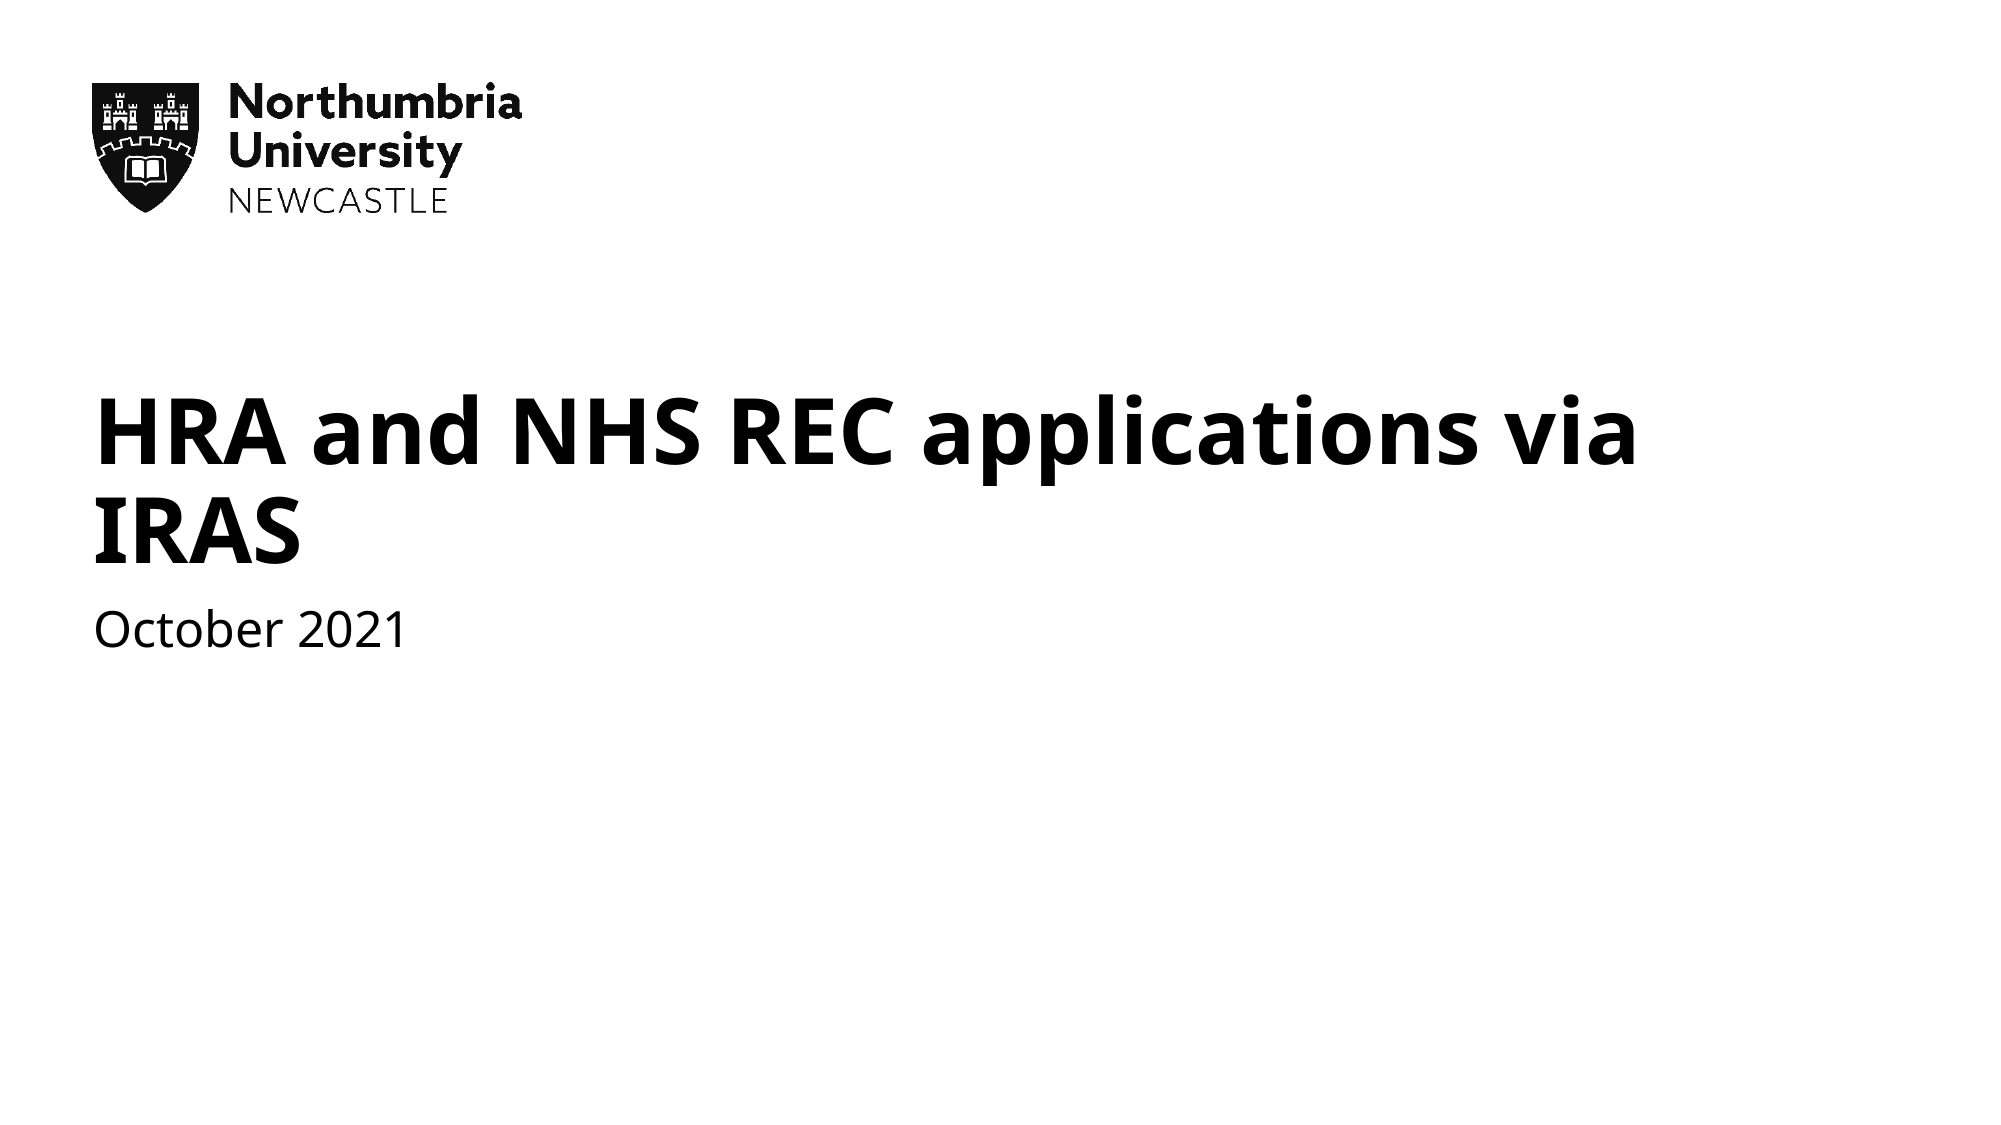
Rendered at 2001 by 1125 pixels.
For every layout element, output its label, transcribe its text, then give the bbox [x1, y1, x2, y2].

title HRA and NHS REC applications via IRAS [78, 357, 1691, 591]
subtitle October 2021 [78, 596, 1579, 869]
